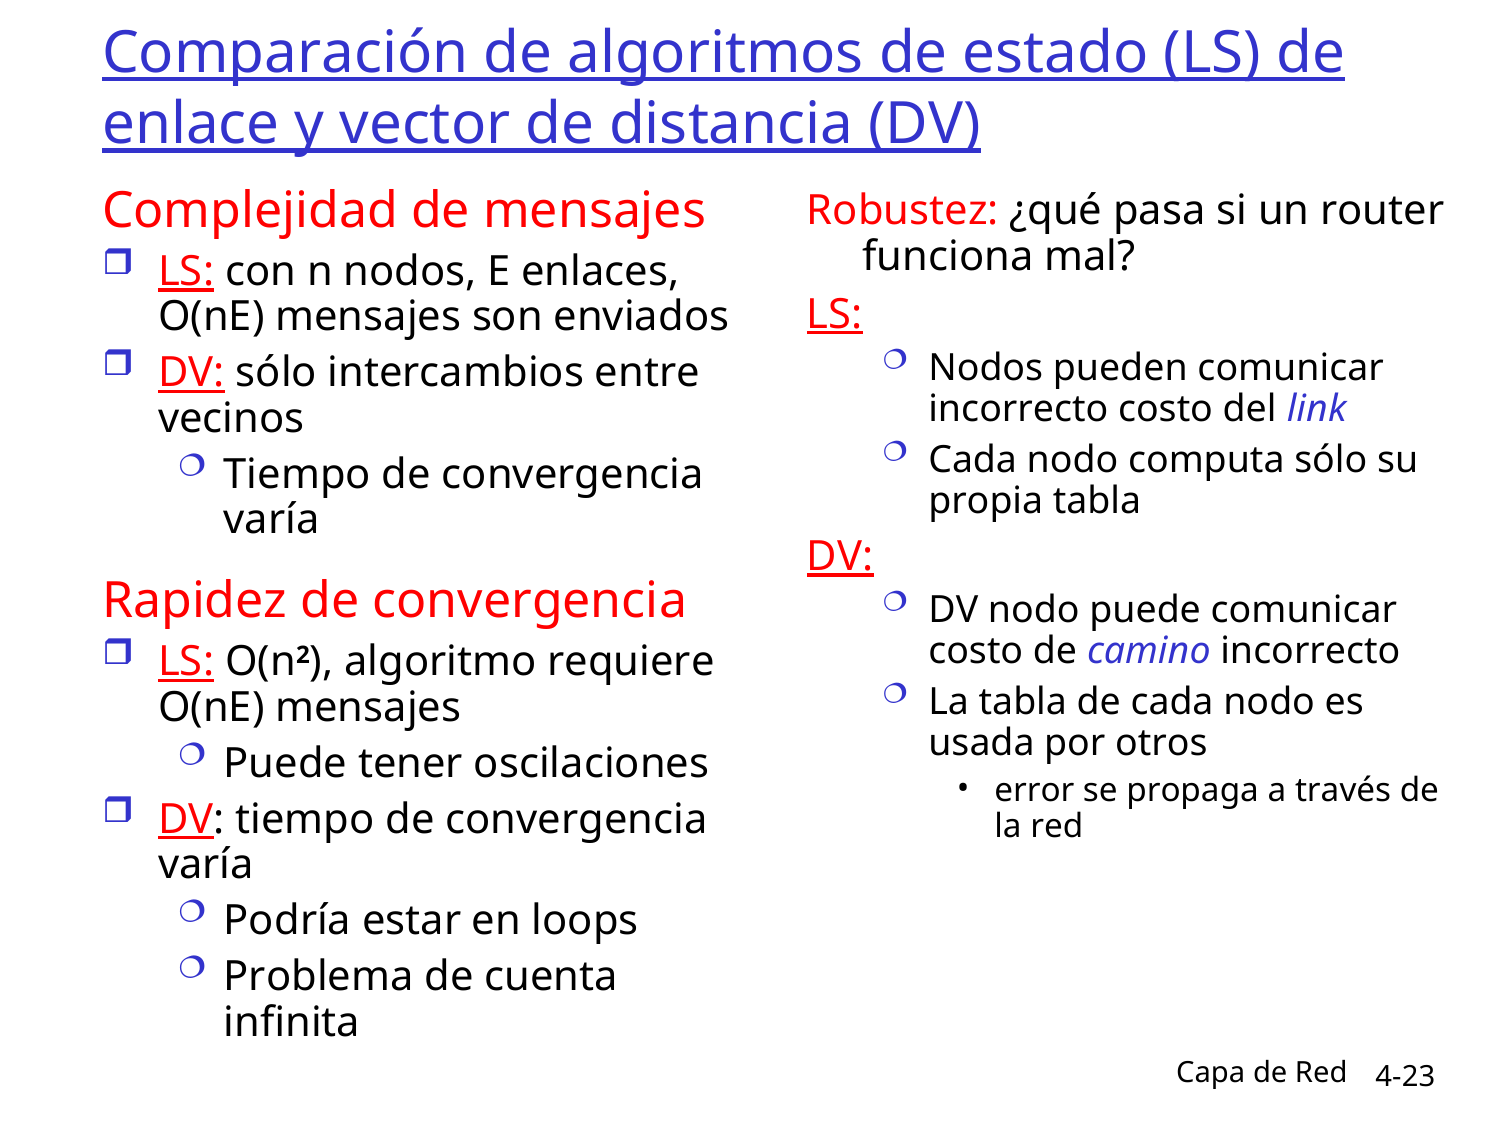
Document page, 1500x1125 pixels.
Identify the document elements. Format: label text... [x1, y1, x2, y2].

list Robustez: ¿qué pasa si un router funciona mal? LS: Nodos pueden comunicar incorrecto costo del link Cada nodo computa sólo su propia tabla DV: DV nodo puede comunicar costo de camino incorrecto La tabla de cada nodo es usada por otros error se propaga a través de la red [792, 180, 1464, 1066]
title Comparación de algoritmos de estado (LS) de enlace y vector de distancia (DV) [87, 7, 1363, 167]
list Complejidad de mensajes LS: con n nodos, E enlaces, O(nE) mensajes son enviados DV: sólo intercambios entre vecinos Tiempo de convergencia varía Rapidez de convergencia LS: O(n2), algoritmo requiere O(nE) mensajes Puede tener oscilaciones DV: tiempo de convergencia varía Podría estar en loops Problema de cuenta infinita [87, 176, 759, 1066]
